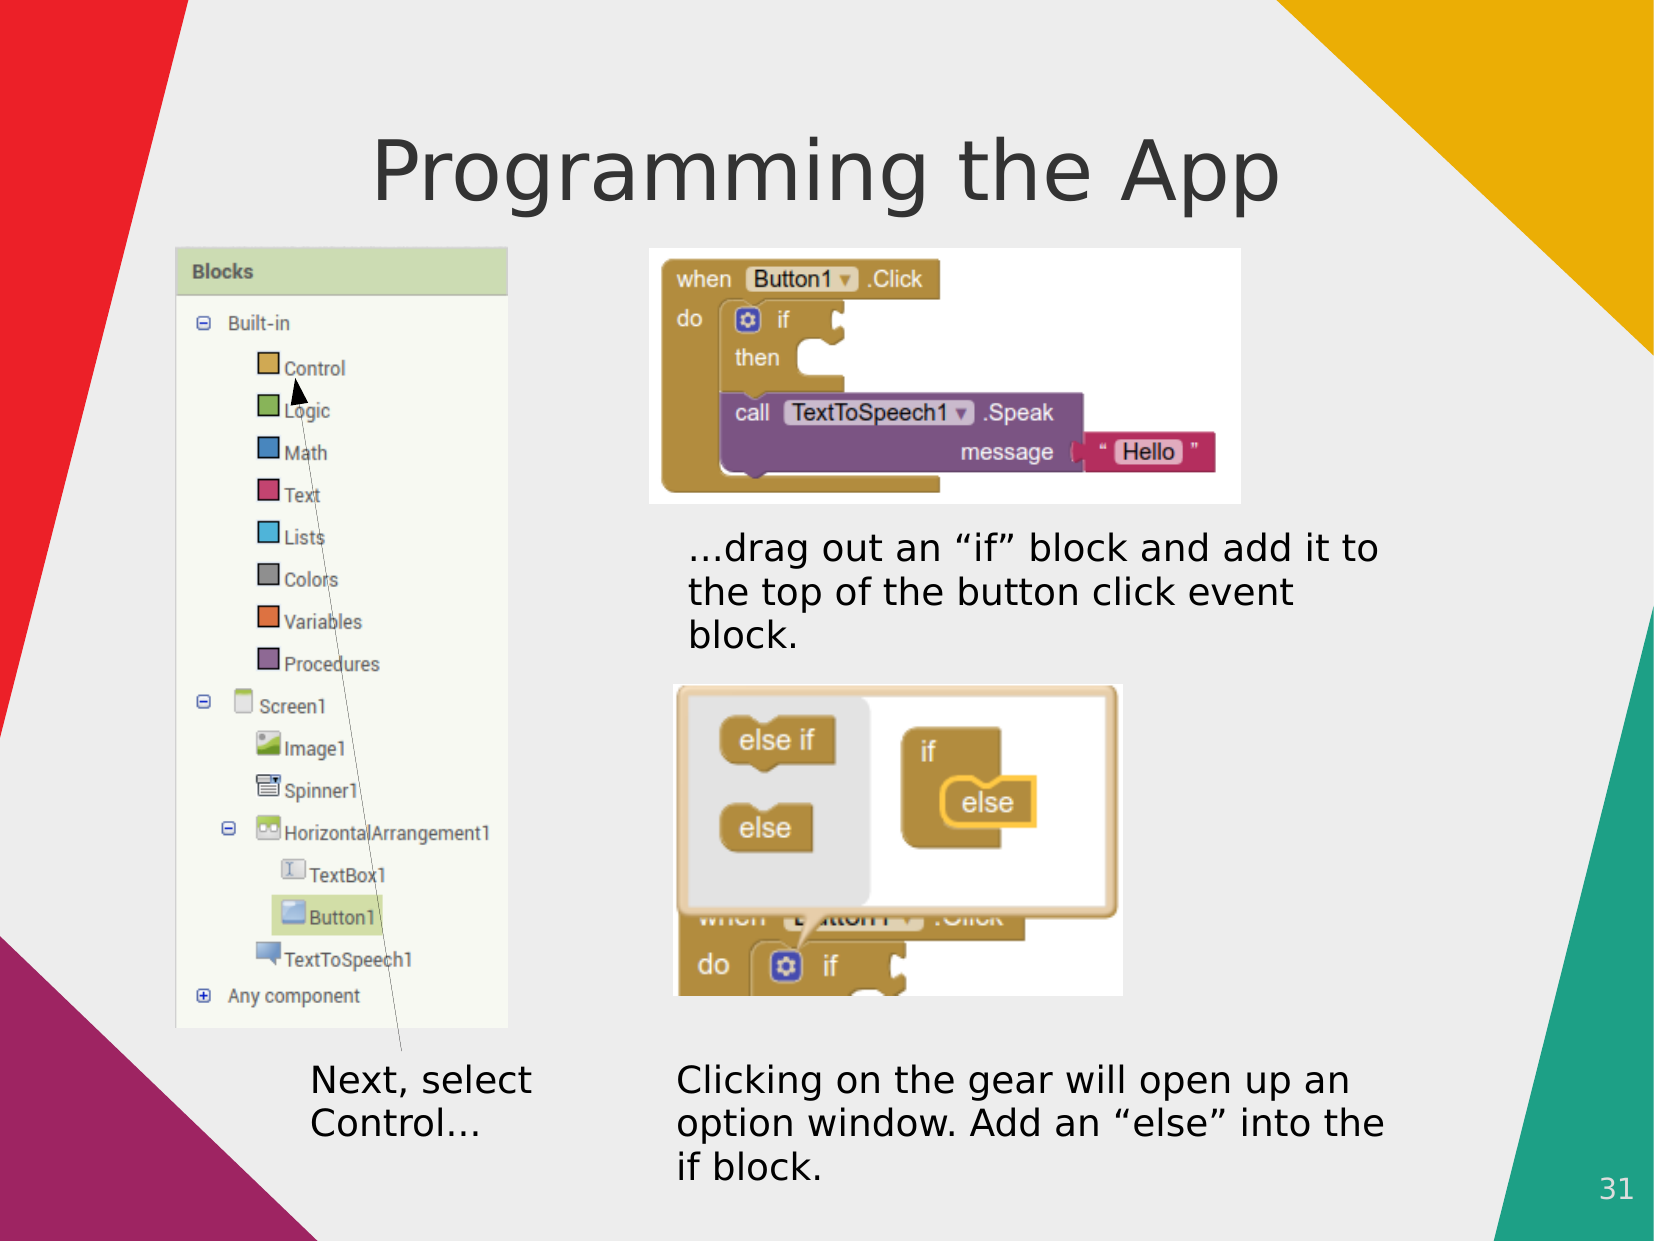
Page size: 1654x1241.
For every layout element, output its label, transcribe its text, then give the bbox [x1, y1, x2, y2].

text_box ...drag out an “if” block and add it to the top of the button click event block. [673, 519, 1418, 709]
picture [175, 246, 508, 1028]
picture [649, 248, 1241, 504]
title Programming the App [114, 73, 1539, 271]
text_box Next, select Control... [295, 1051, 661, 1154]
text_box Clicking on the gear will open up an option window. Add an “else” into the if block. [661, 1051, 1406, 1241]
picture [673, 684, 1123, 996]
